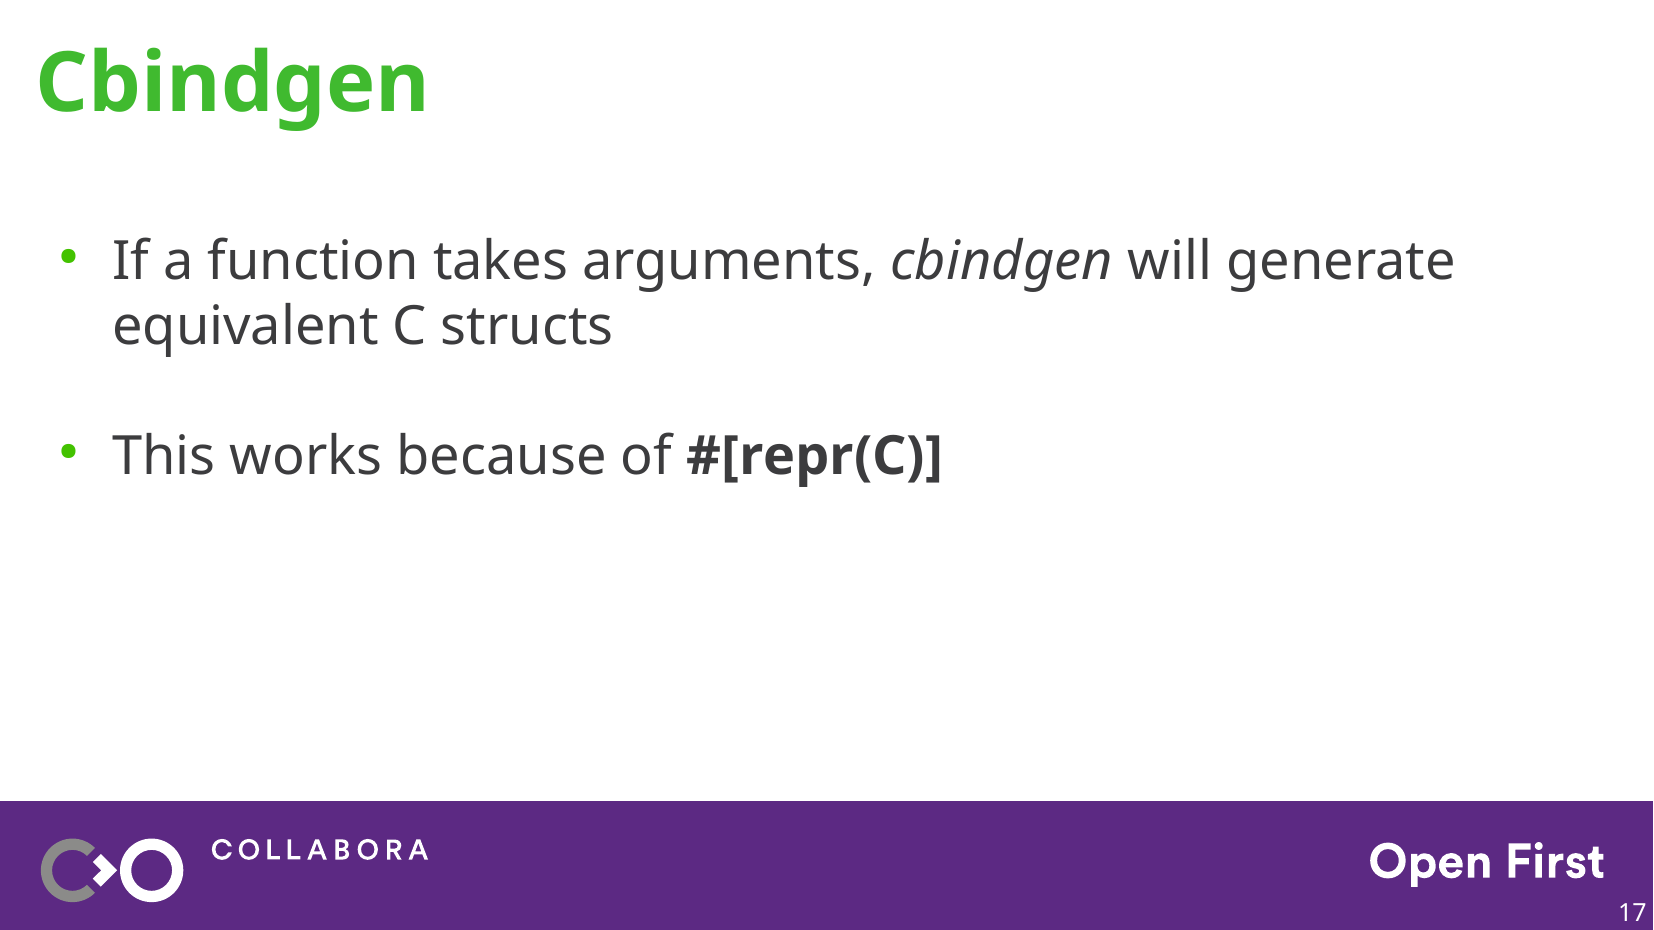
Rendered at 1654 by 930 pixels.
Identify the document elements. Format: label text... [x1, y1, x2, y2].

title Cbindgen [35, 28, 1608, 192]
list If a function takes arguments, cbindgen will generate equivalent C structs This works because of #[repr(C)] [41, 160, 1613, 804]
